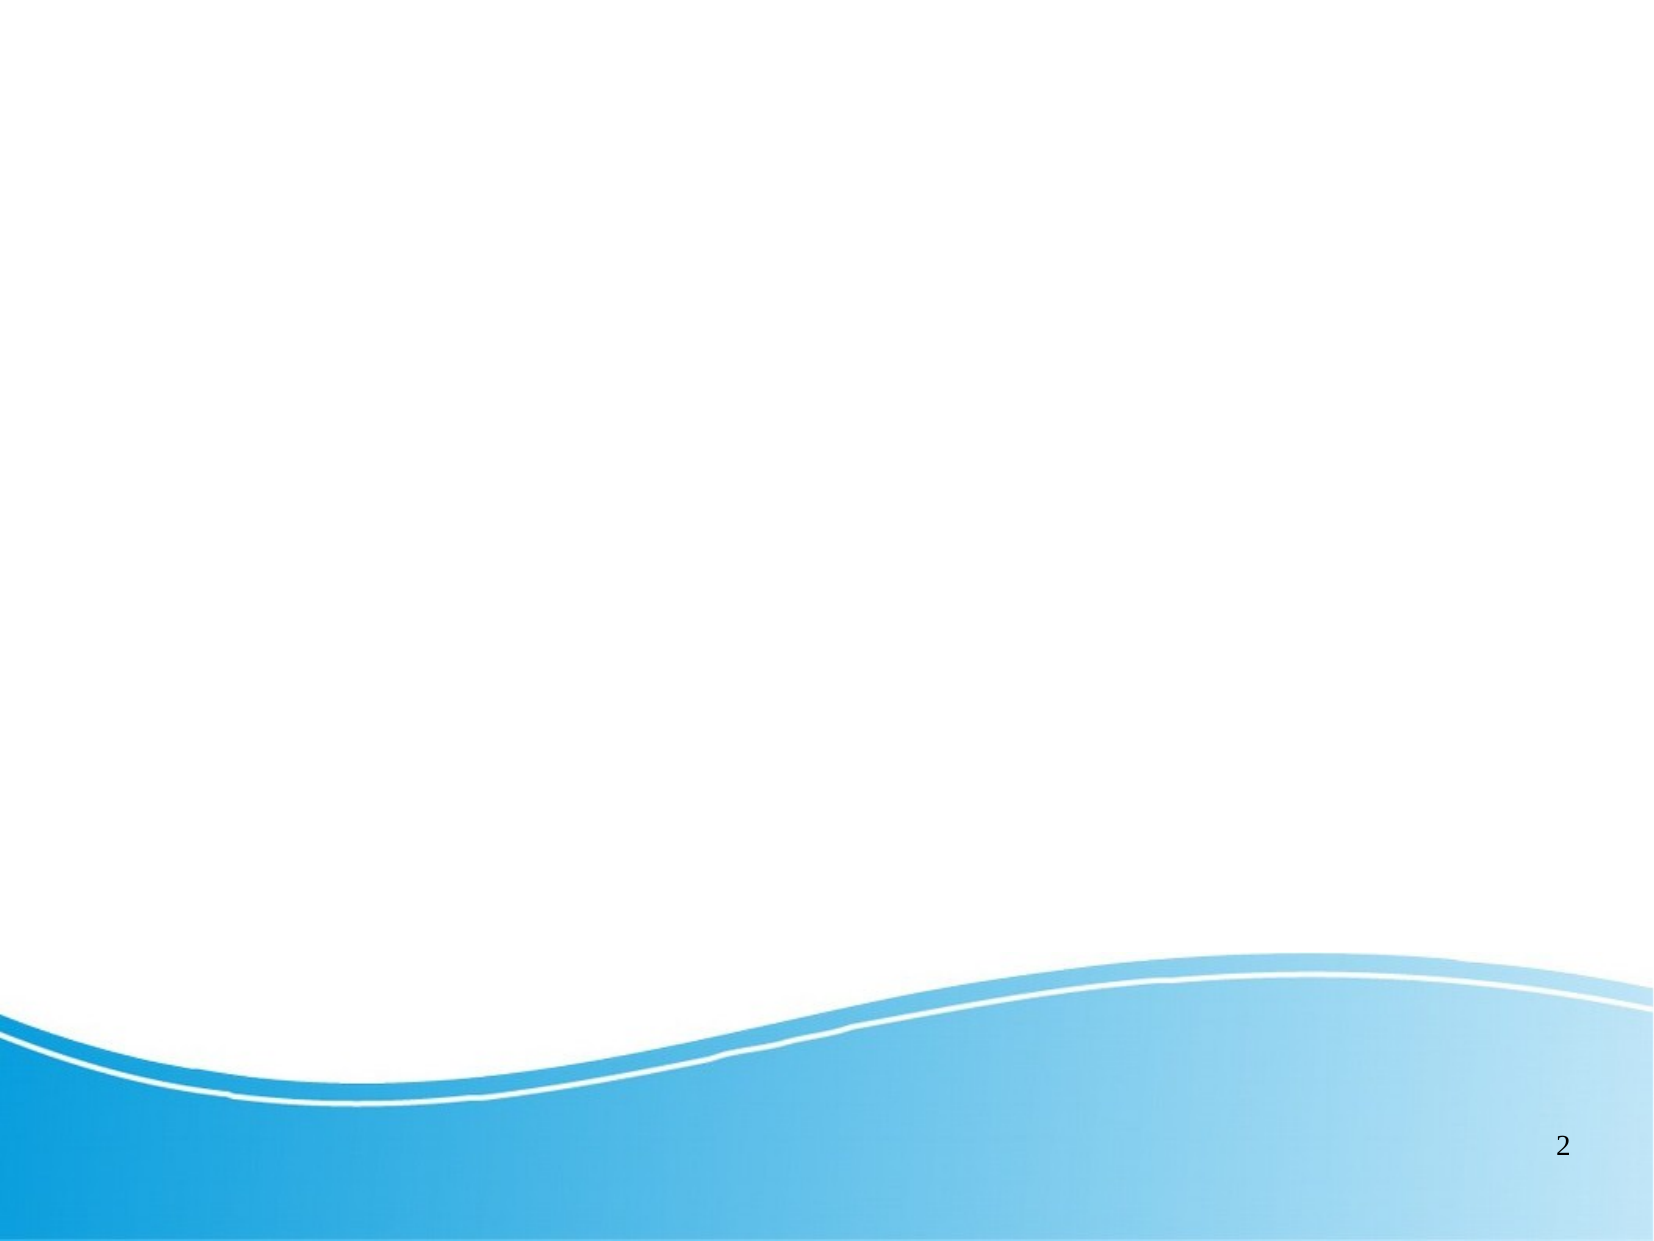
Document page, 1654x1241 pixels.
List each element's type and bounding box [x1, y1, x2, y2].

picture [0, 952, 1654, 1241]
